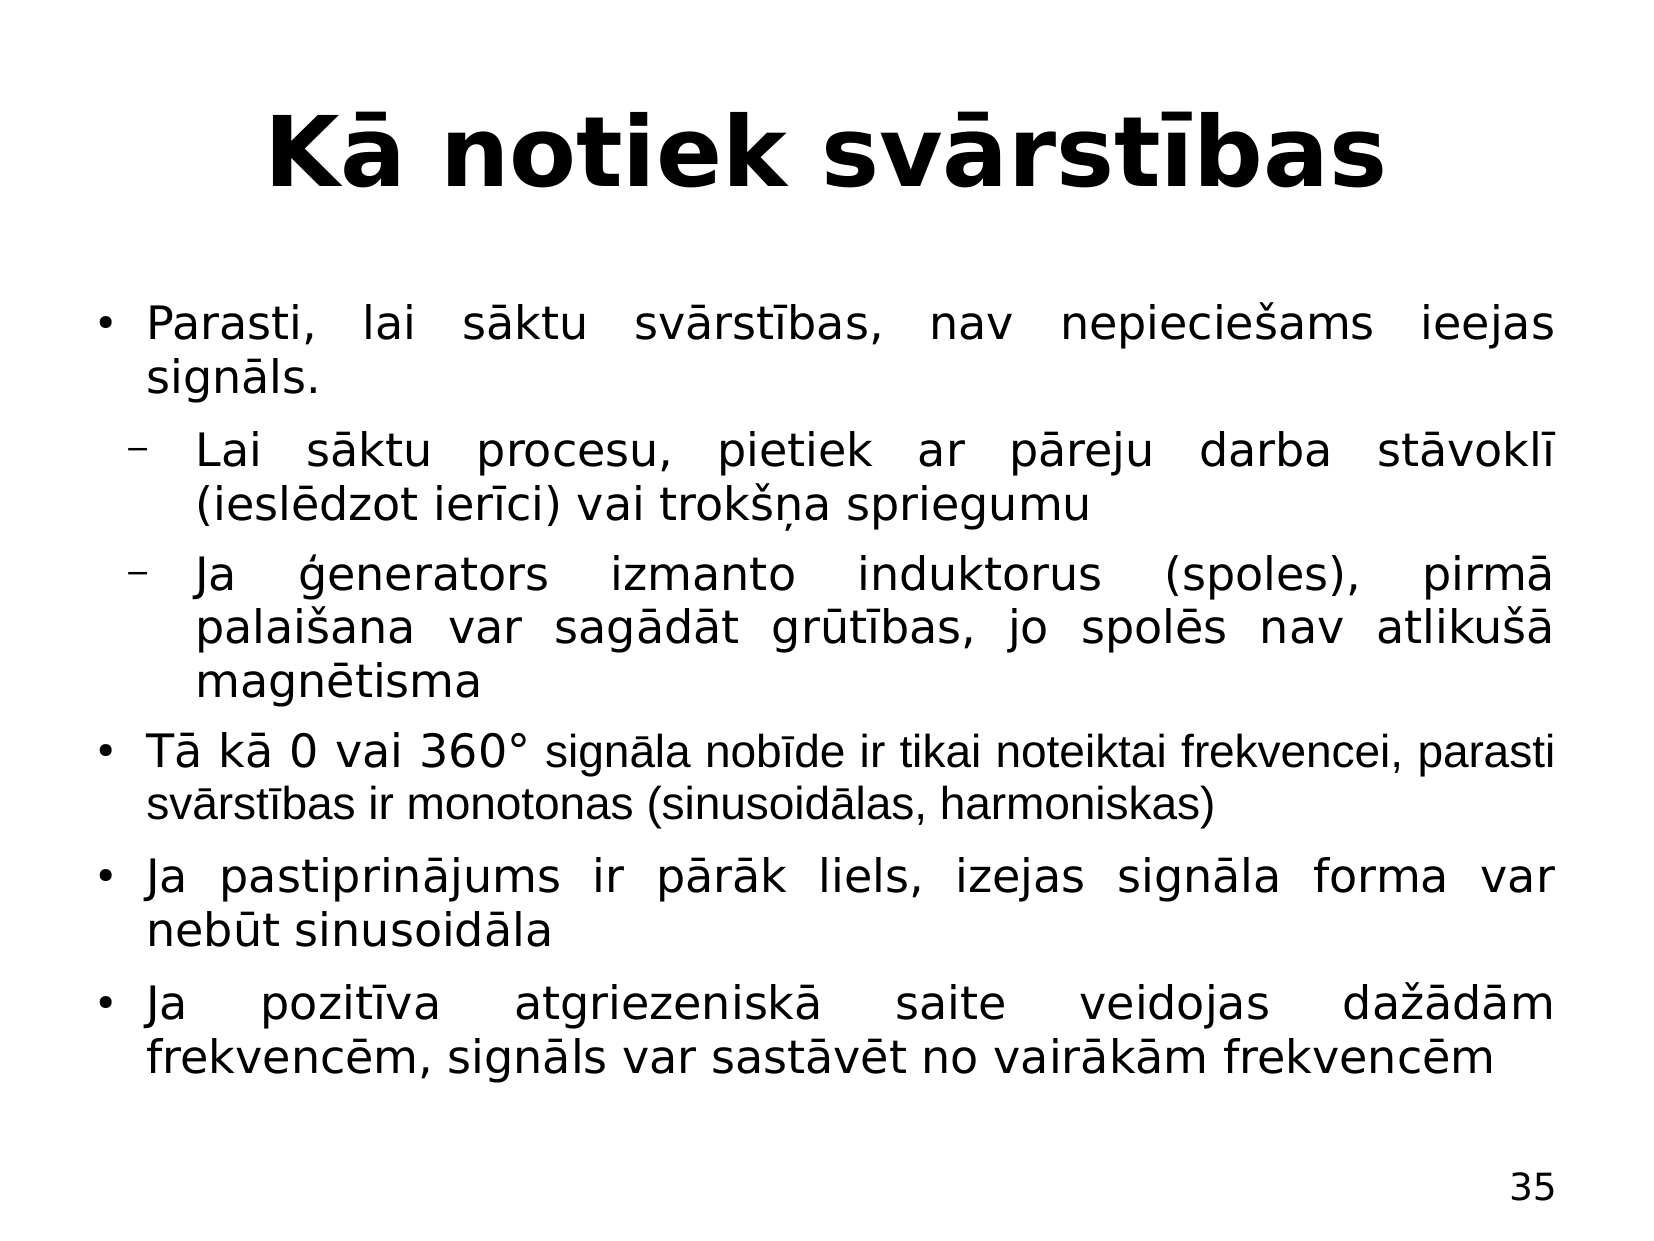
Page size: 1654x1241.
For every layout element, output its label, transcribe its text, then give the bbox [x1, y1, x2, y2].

title Kā notiek svārstības [82, 57, 1571, 248]
list Parasti, lai sāktu svārstības, nav nepieciešams ieejas signāls. Lai sāktu procesu, pietiek ar pāreju darba stāvoklī (ieslēdzot ierīci) vai trokšņa spriegumu Ja ģenerators izmanto induktorus (spoles), pirmā palaišana var sagādāt grūtības, jo spolēs nav atlikušā magnētisma Tā kā 0 vai 360° signāla nobīde ir tikai noteiktai frekvencei, parasti svārstības ir monotonas (sinusoidālas, harmoniskas) Ja pastiprinājums ir pārāk liels, izejas signāla forma var nebūt sinusoidāla Ja pozitīva atgriezeniskā saite veidojas dažādām frekvencēm, signāls var sastāvēt no vairākām frekvencēm [82, 289, 1571, 1108]
